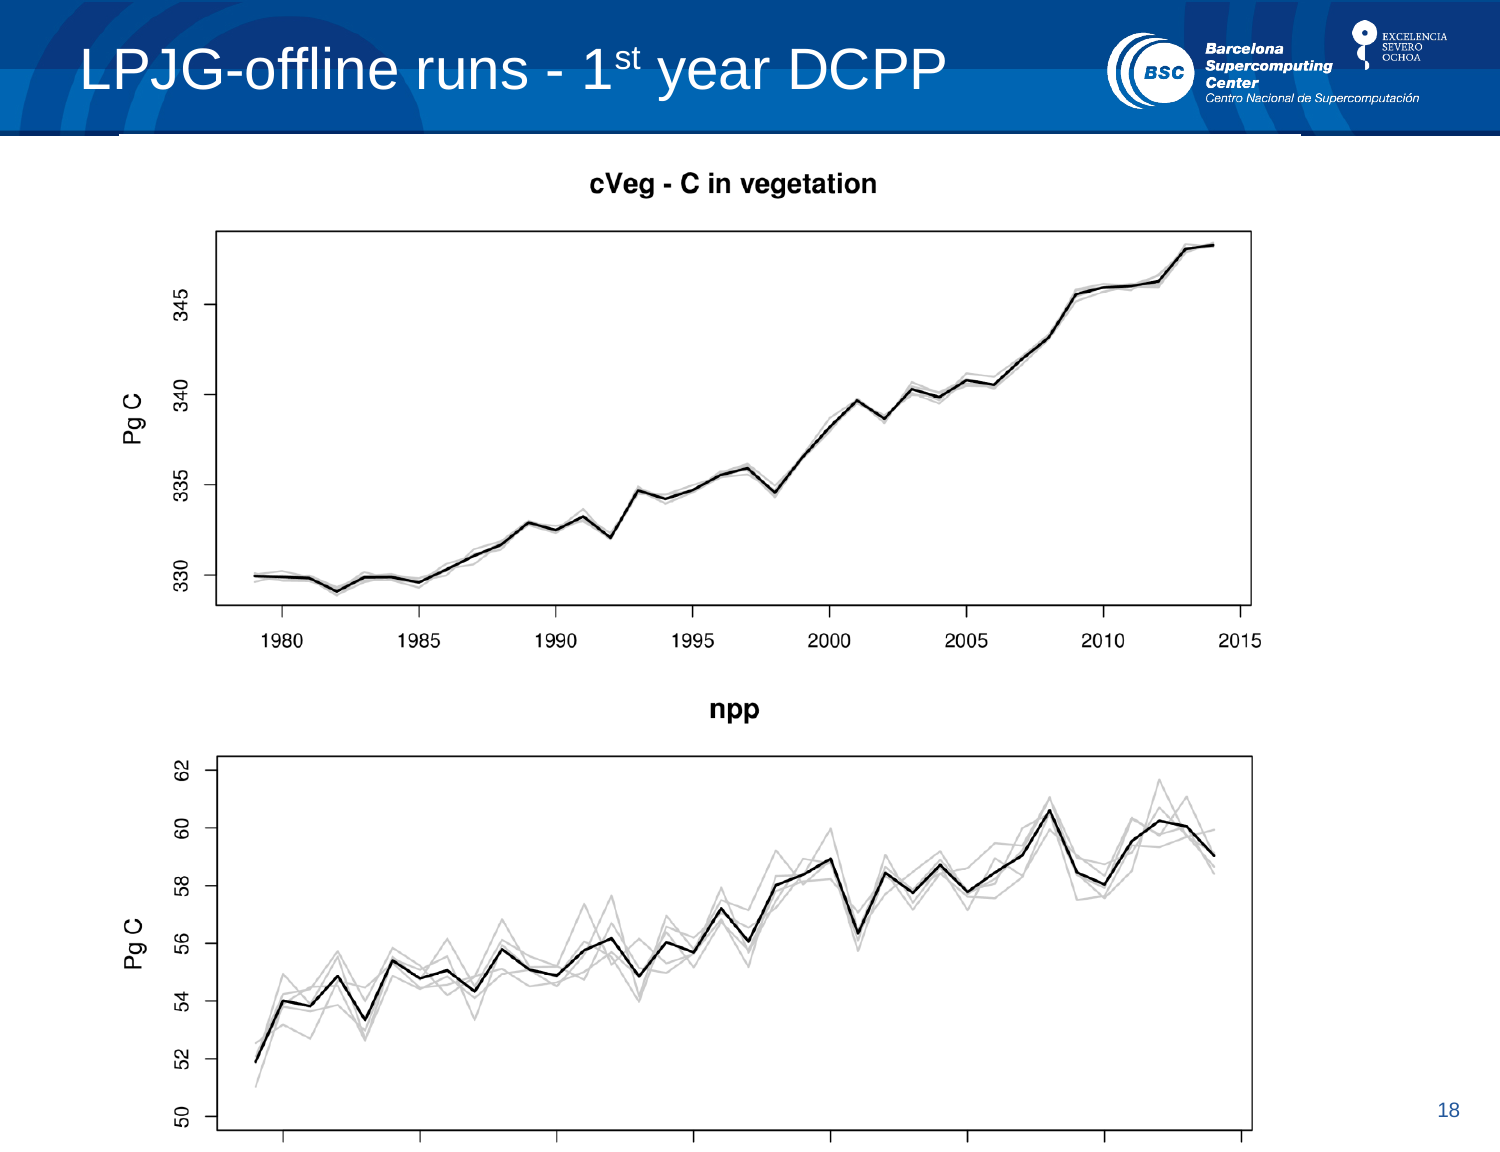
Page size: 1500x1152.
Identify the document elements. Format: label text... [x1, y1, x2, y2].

title LPJG-offline runs - 1st year DCPP [65, 23, 1081, 138]
picture [0, 0, 1500, 1152]
